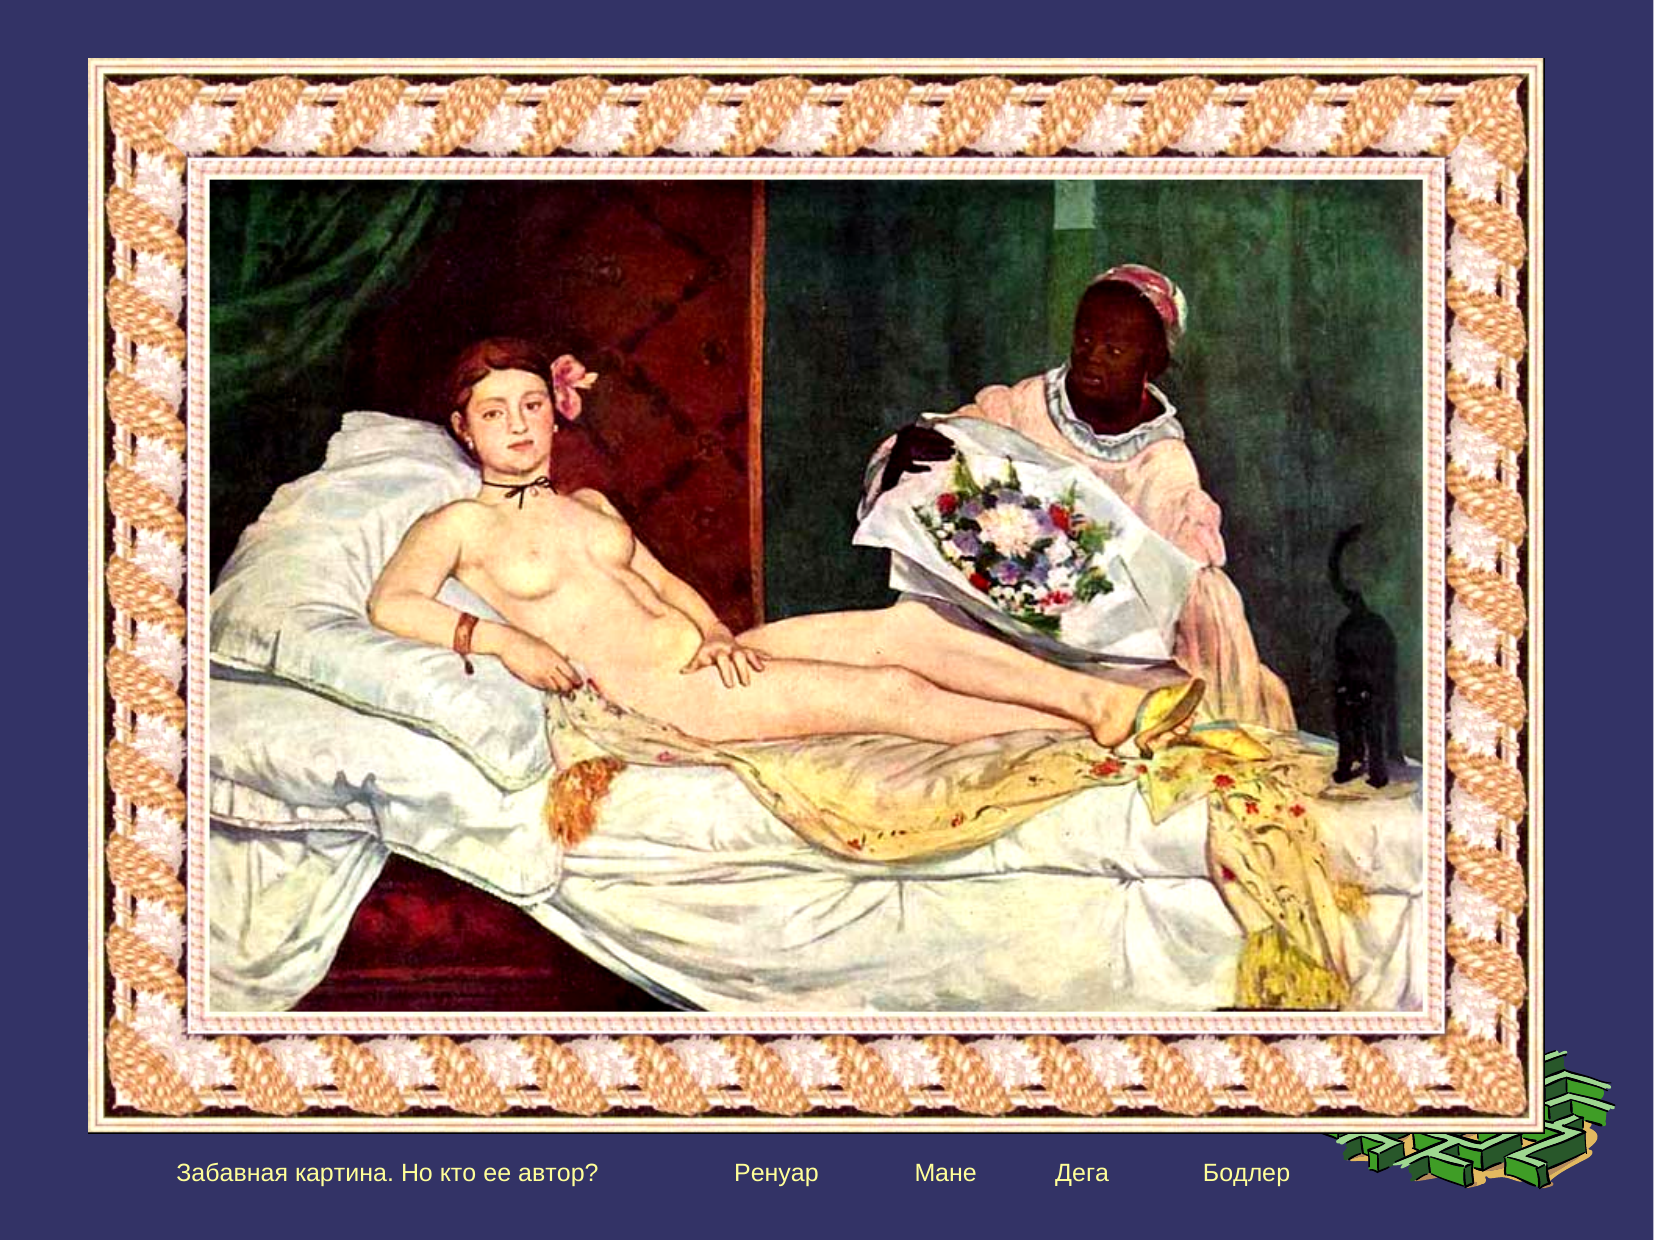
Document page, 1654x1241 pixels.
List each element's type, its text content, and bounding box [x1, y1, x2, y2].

text_box Бодлер [1181, 1151, 1391, 1195]
picture [88, 58, 1545, 1134]
text_box Мане [885, 1151, 1033, 1195]
text_box Ренуар [705, 1151, 885, 1195]
text_box Забавная картина. Но кто ее автор? [147, 1151, 650, 1195]
text_box Дега [1033, 1151, 1181, 1195]
